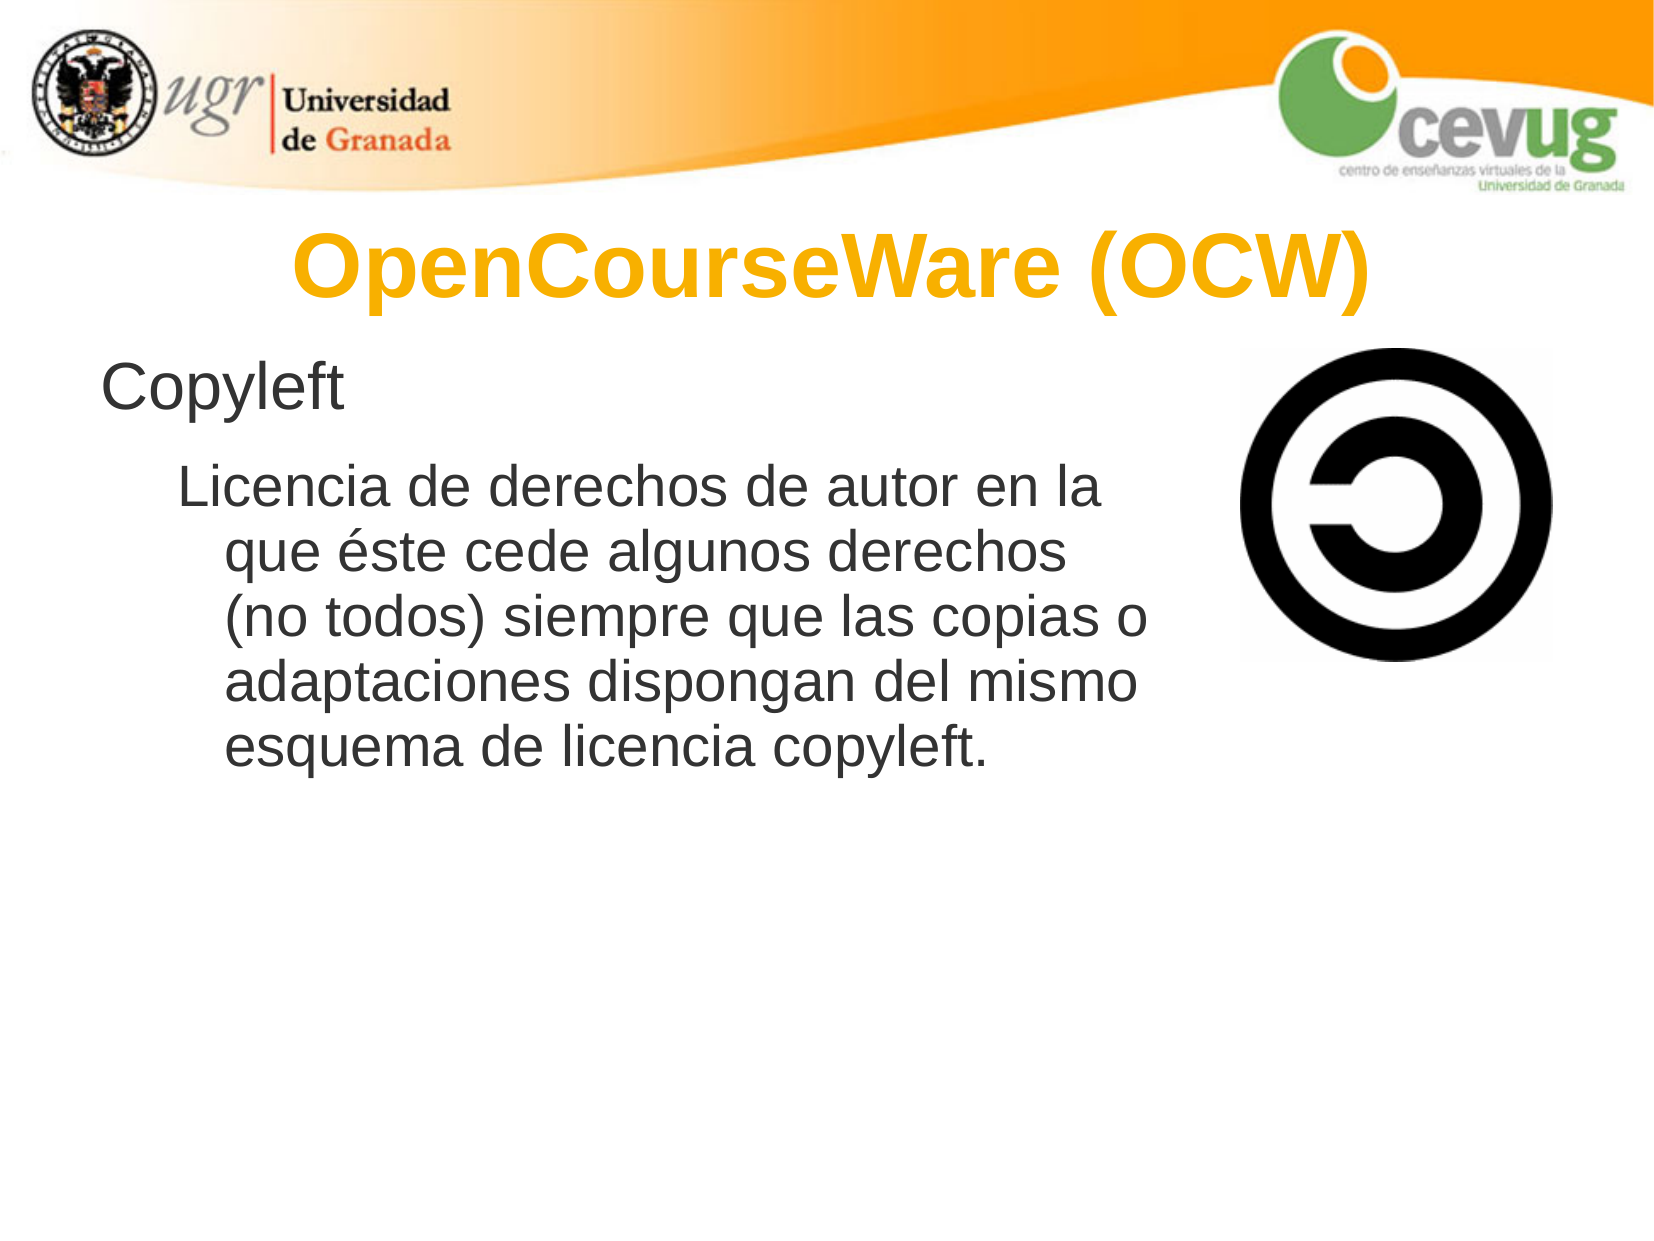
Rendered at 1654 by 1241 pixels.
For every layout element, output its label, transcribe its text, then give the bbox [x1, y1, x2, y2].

title OpenCourseWare (OCW) [88, 177, 1577, 355]
list Copyleft Licencia de derechos de autor en la que éste cede algunos derechos (no todos) siempre que las copias o adaptaciones dispongan del mismo esquema de licencia copyleft. [82, 349, 1152, 1168]
picture [1240, 348, 1553, 662]
